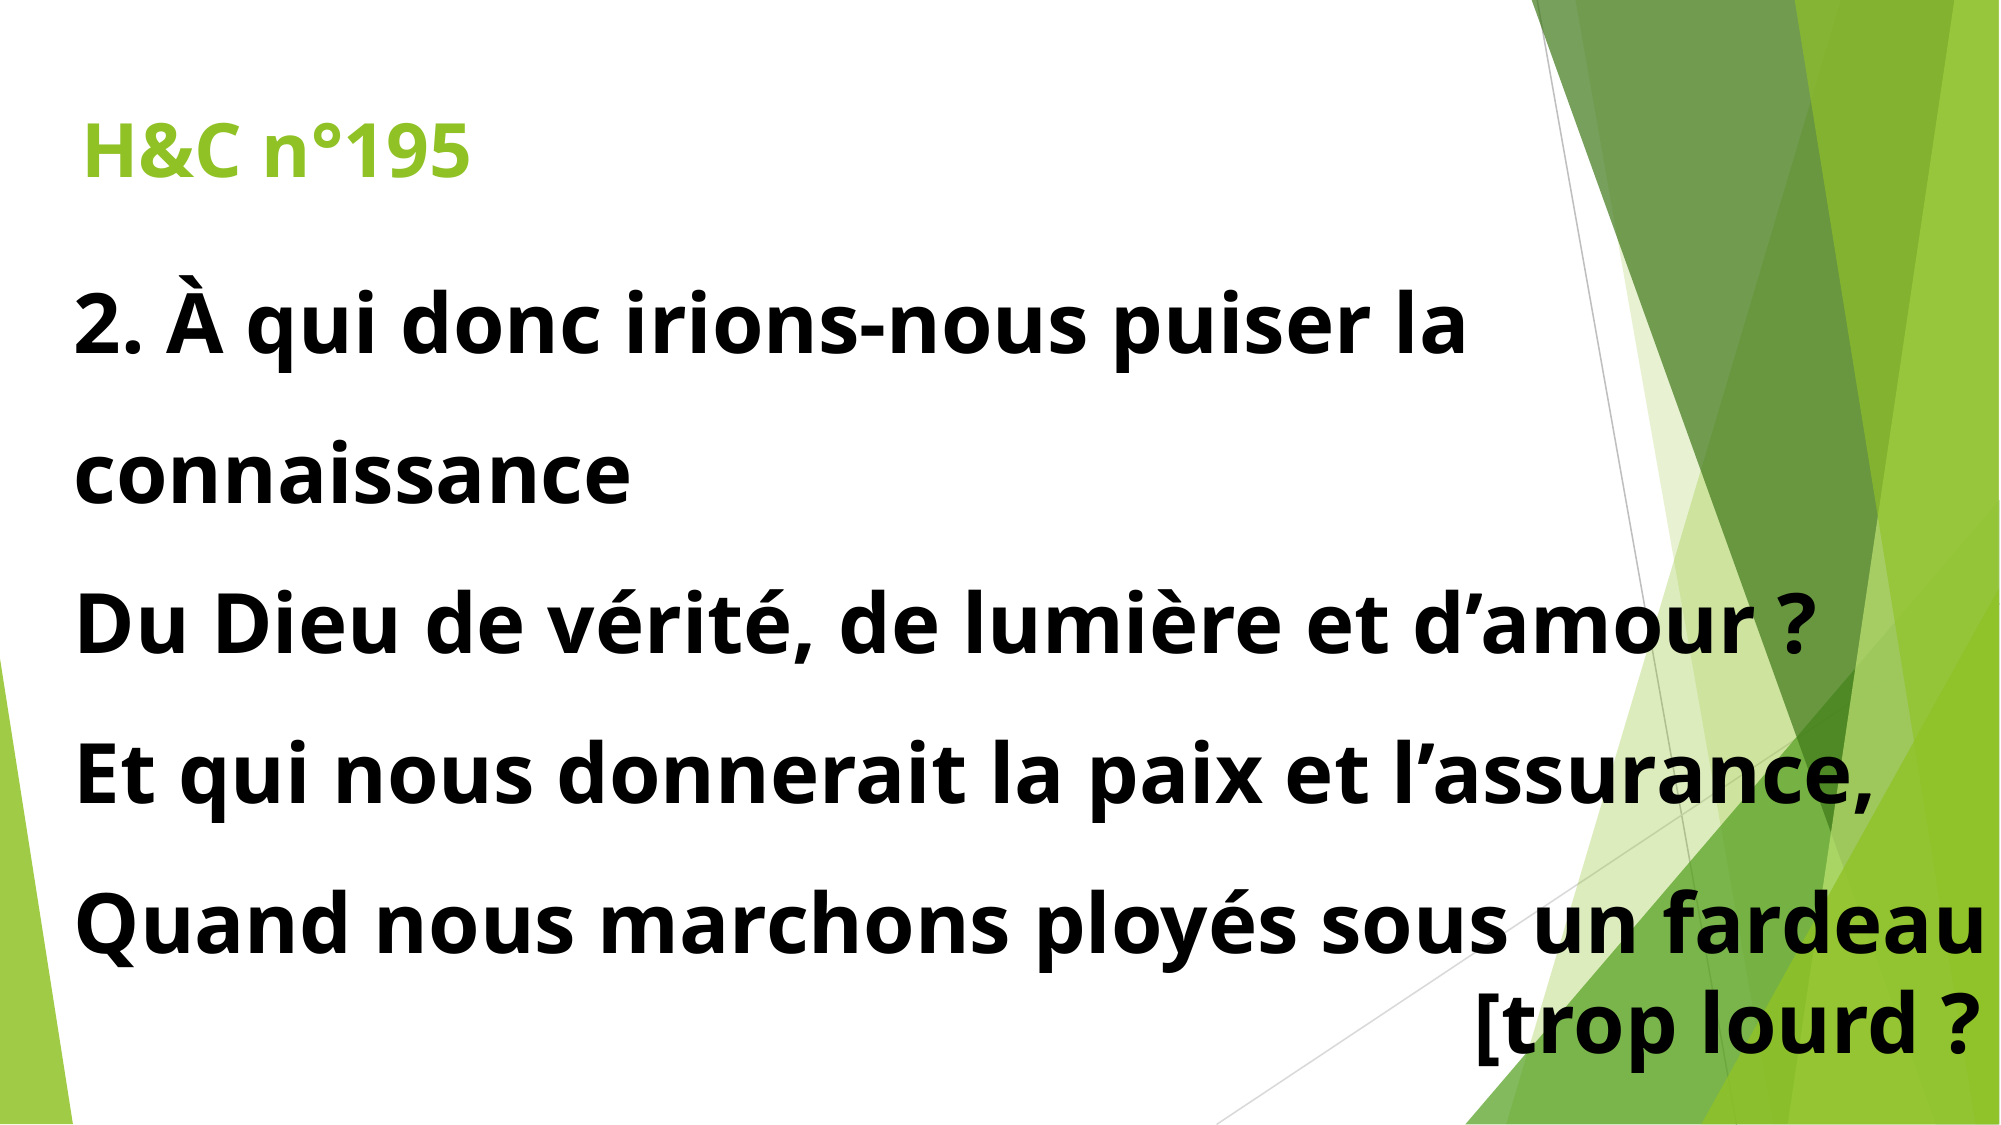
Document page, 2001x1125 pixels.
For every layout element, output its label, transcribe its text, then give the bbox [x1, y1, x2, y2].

text_box H&C n°195 [66, 94, 1477, 213]
text_box 2. À qui donc irions-nous puiser la connaissance Du Dieu de vérité, de lumière et d’amour ? Et qui nous donnerait la paix et l’assurance, Quand nous marchons ployés sous un fardeau [trop lourd ? [59, 213, 2001, 1037]
